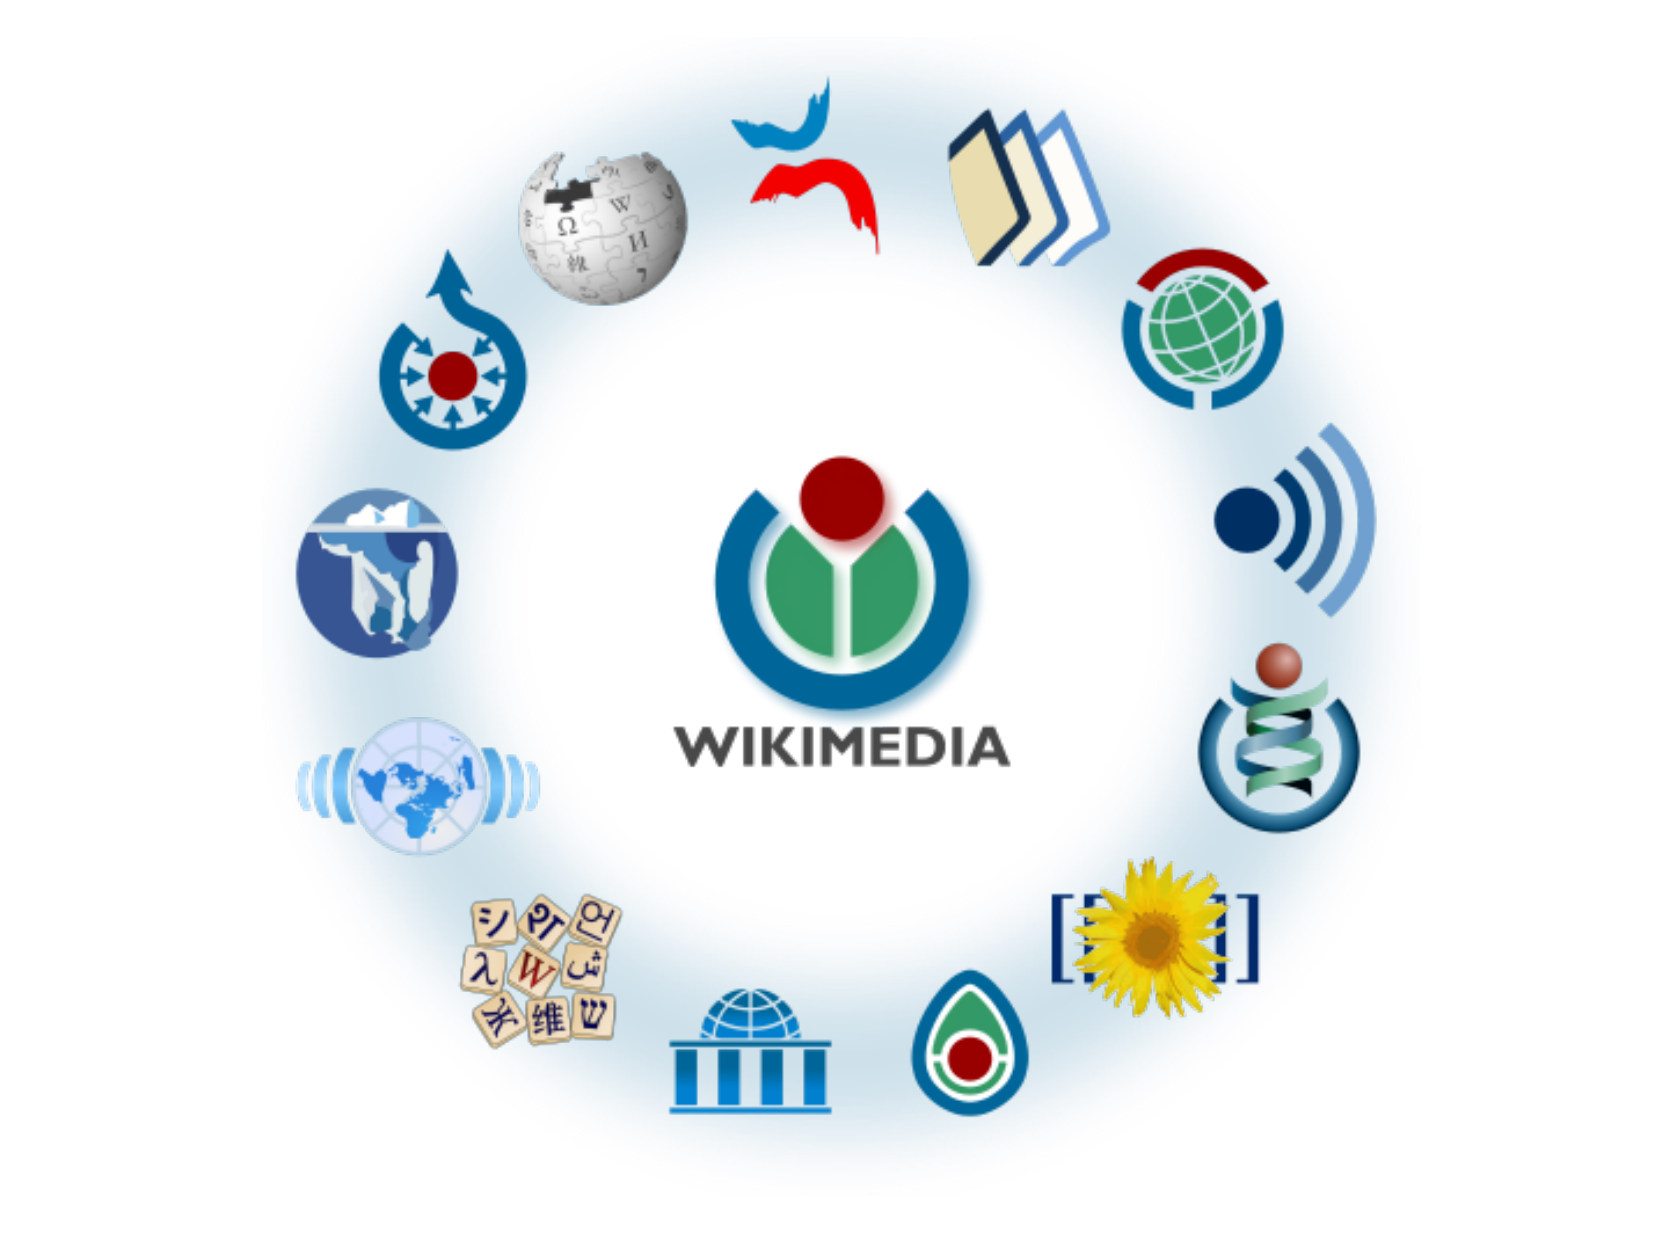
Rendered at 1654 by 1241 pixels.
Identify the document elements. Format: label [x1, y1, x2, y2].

picture [262, 37, 1421, 1196]
